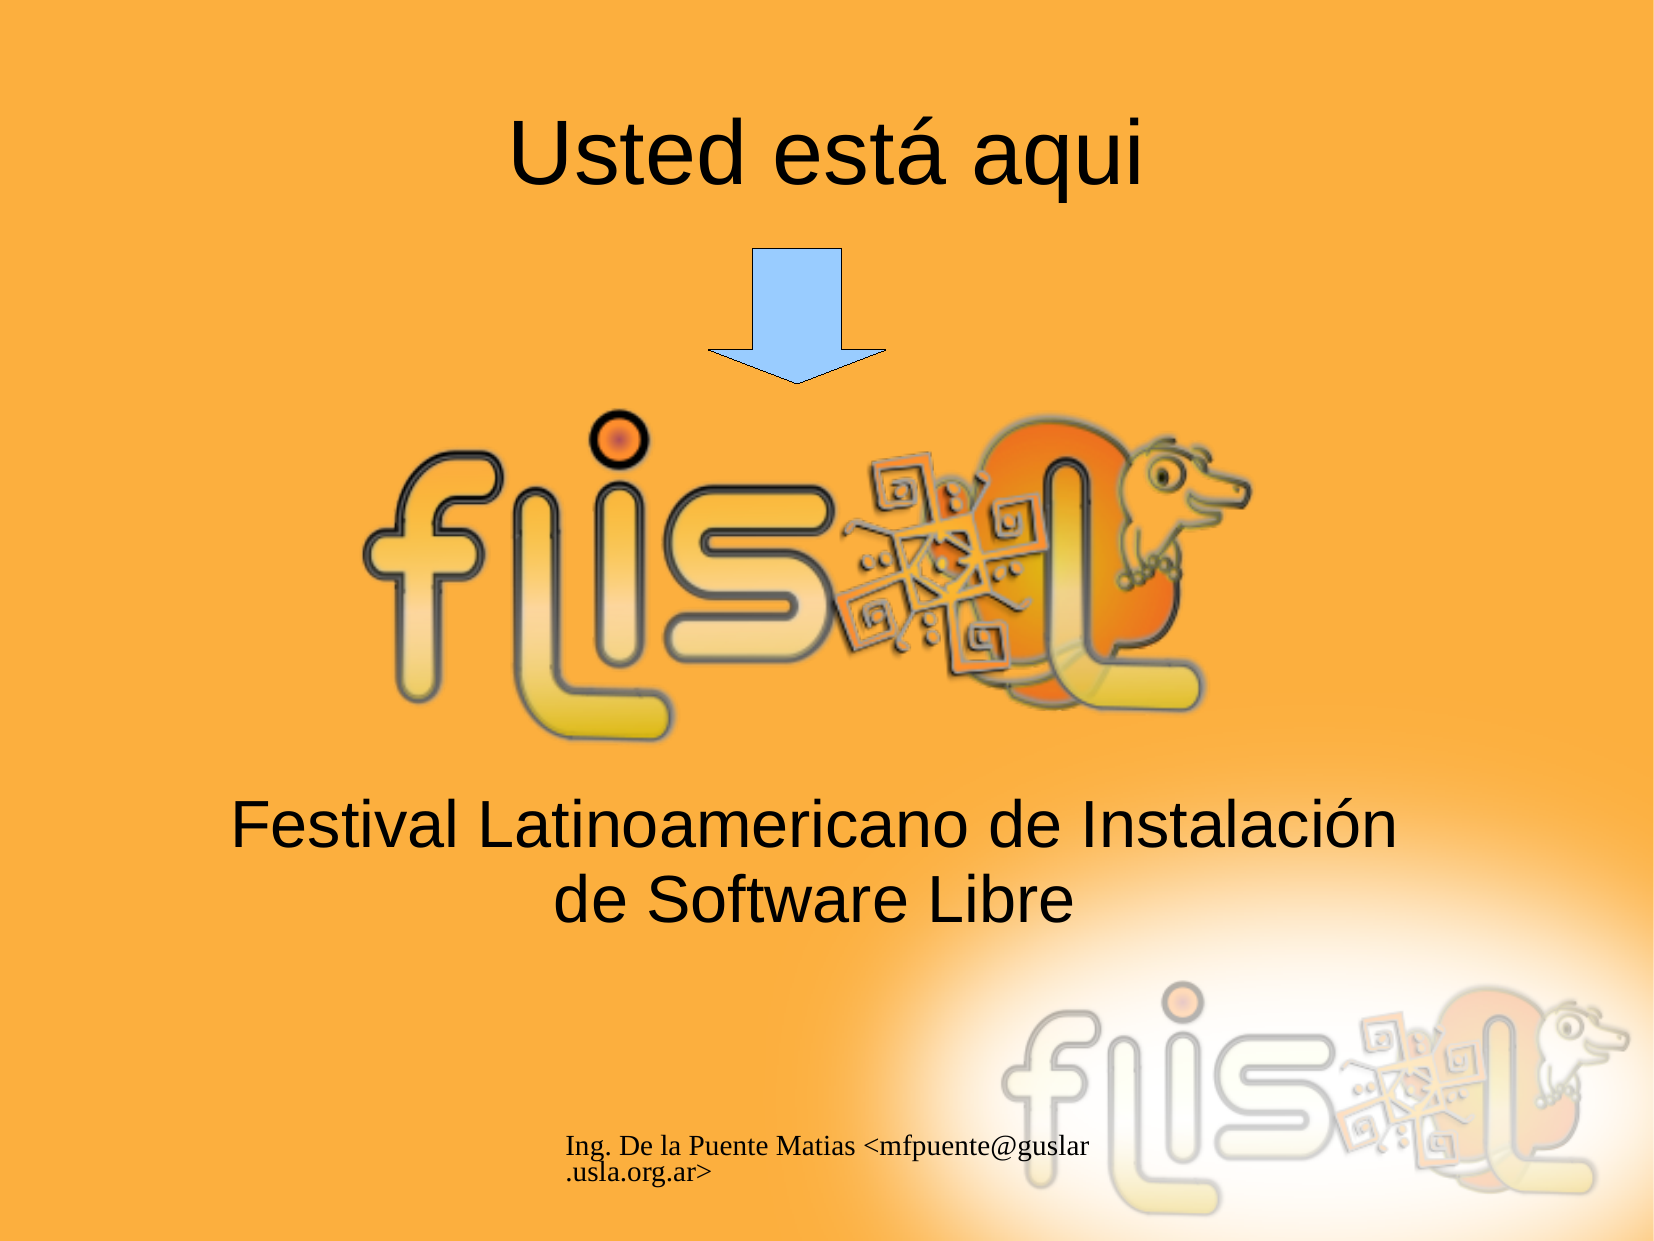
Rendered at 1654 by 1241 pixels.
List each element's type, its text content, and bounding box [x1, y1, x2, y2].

text_box Festival Latinoamericano de Instalación de Software Libre [194, 779, 1436, 944]
text_box [708, 248, 886, 384]
title Usted está aqui [82, 56, 1571, 250]
picture [0, 0, 1654, 1241]
